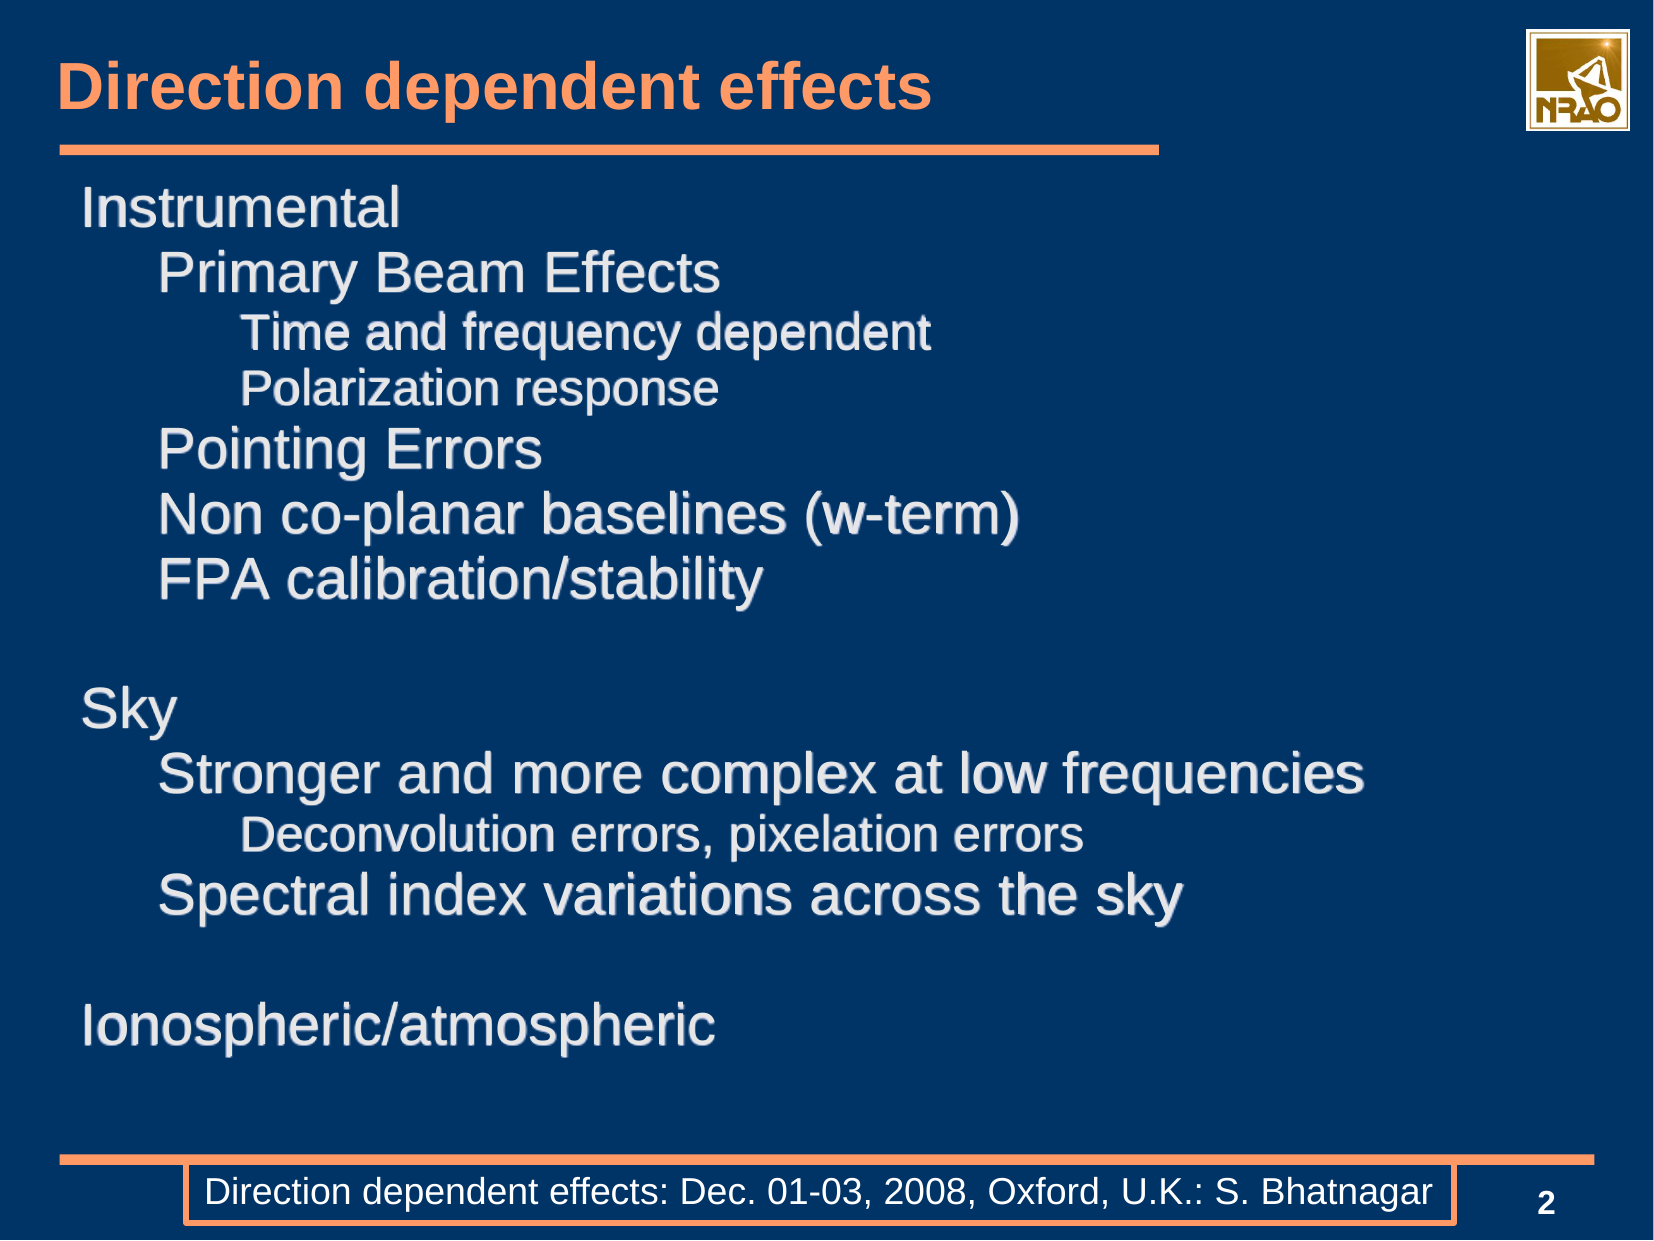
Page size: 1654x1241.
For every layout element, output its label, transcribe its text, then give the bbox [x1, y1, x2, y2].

list Instrumental Primary Beam Effects Time and frequency dependent Polarization response Pointing Errors Non co-planar baselines (w-term) FPA calibration/stability Sky Stronger and more complex at low frequencies Deconvolution errors, pixelation errors Spectral index variations across the sky Ionospheric/atmospheric [63, 174, 1601, 1130]
picture [1526, 29, 1630, 131]
title Direction dependent effects [56, 34, 1489, 139]
